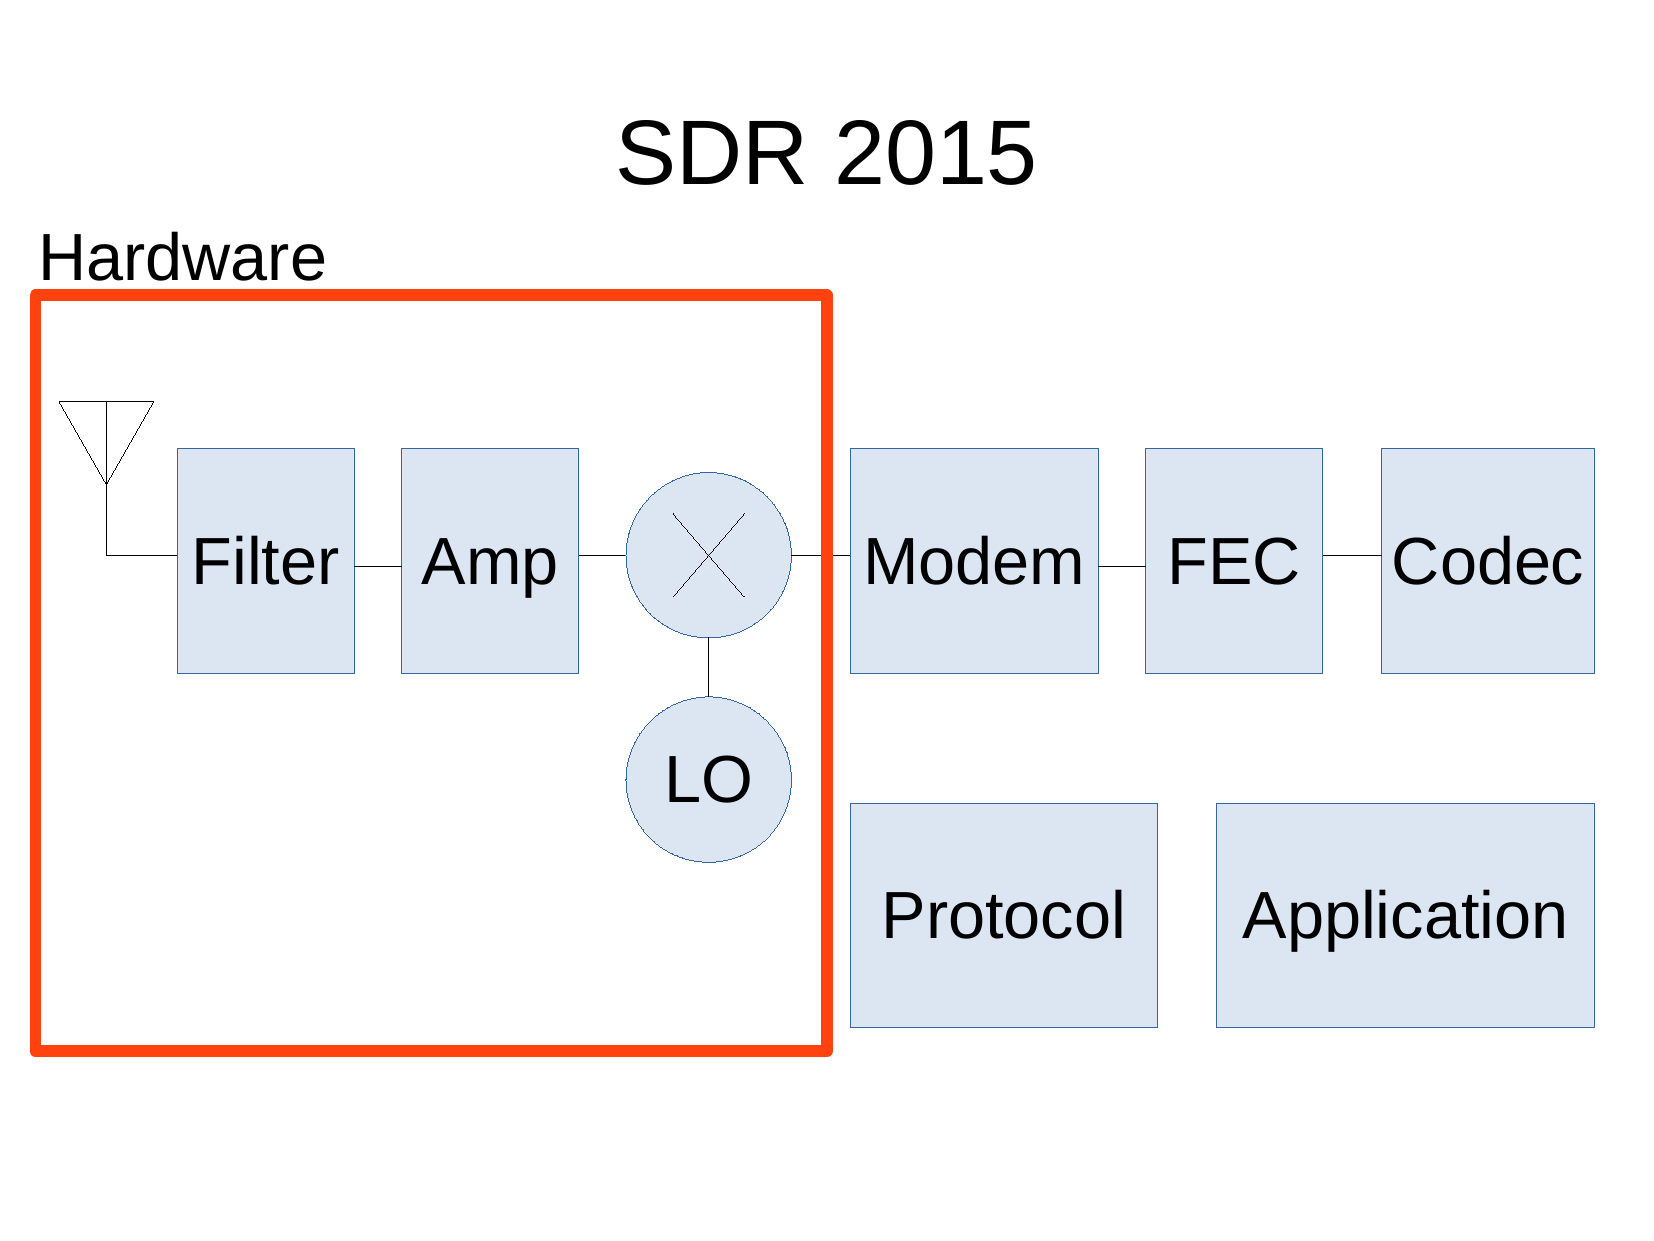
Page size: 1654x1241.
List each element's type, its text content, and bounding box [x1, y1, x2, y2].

text_box FEC [1145, 448, 1323, 674]
text_box Hardware [23, 212, 369, 303]
text_box Application [1216, 803, 1595, 1028]
text_box Modem [850, 448, 1099, 674]
text_box [35, 295, 827, 1052]
title SDR 2015 [82, 49, 1571, 257]
text_box Codec [1381, 448, 1595, 674]
text_box Protocol [850, 803, 1158, 1028]
